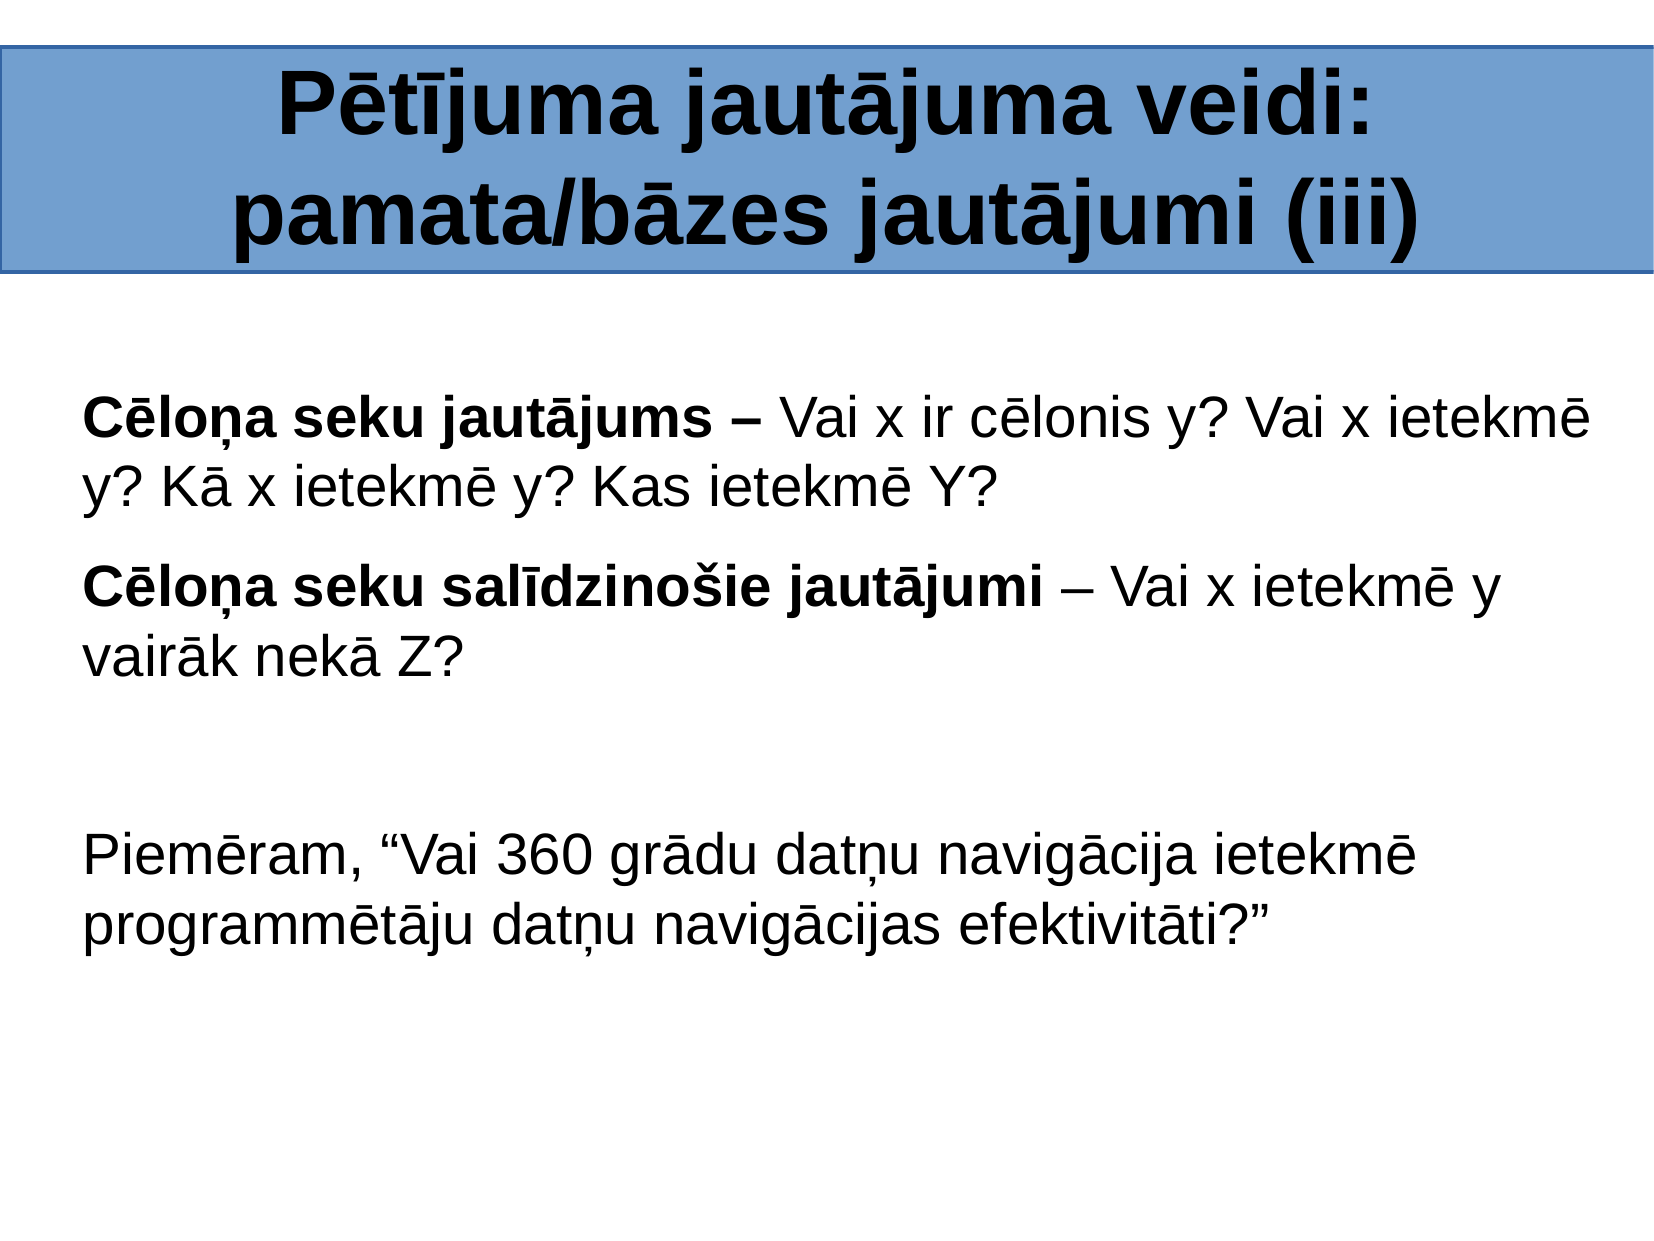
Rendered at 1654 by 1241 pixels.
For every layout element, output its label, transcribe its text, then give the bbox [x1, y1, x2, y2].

text_box [0, 47, 1654, 272]
title Pētījuma jautājuma veidi: pamata/bāzes jautājumi (iii) [82, 49, 1571, 257]
list Cēloņa seku jautājums – Vai x ir cēlonis y? Vai x ietekmē y? Kā x ietekmē y? Kas ietekmē Y? Cēloņa seku salīdzinošie jautājumi – Vai x ietekmē y vairāk nekā Z? Piemēram, “Vai 360 grādu datņu navigācija ietekmē programmētāju datņu navigācijas efektivitāti?” [82, 378, 1619, 1099]
